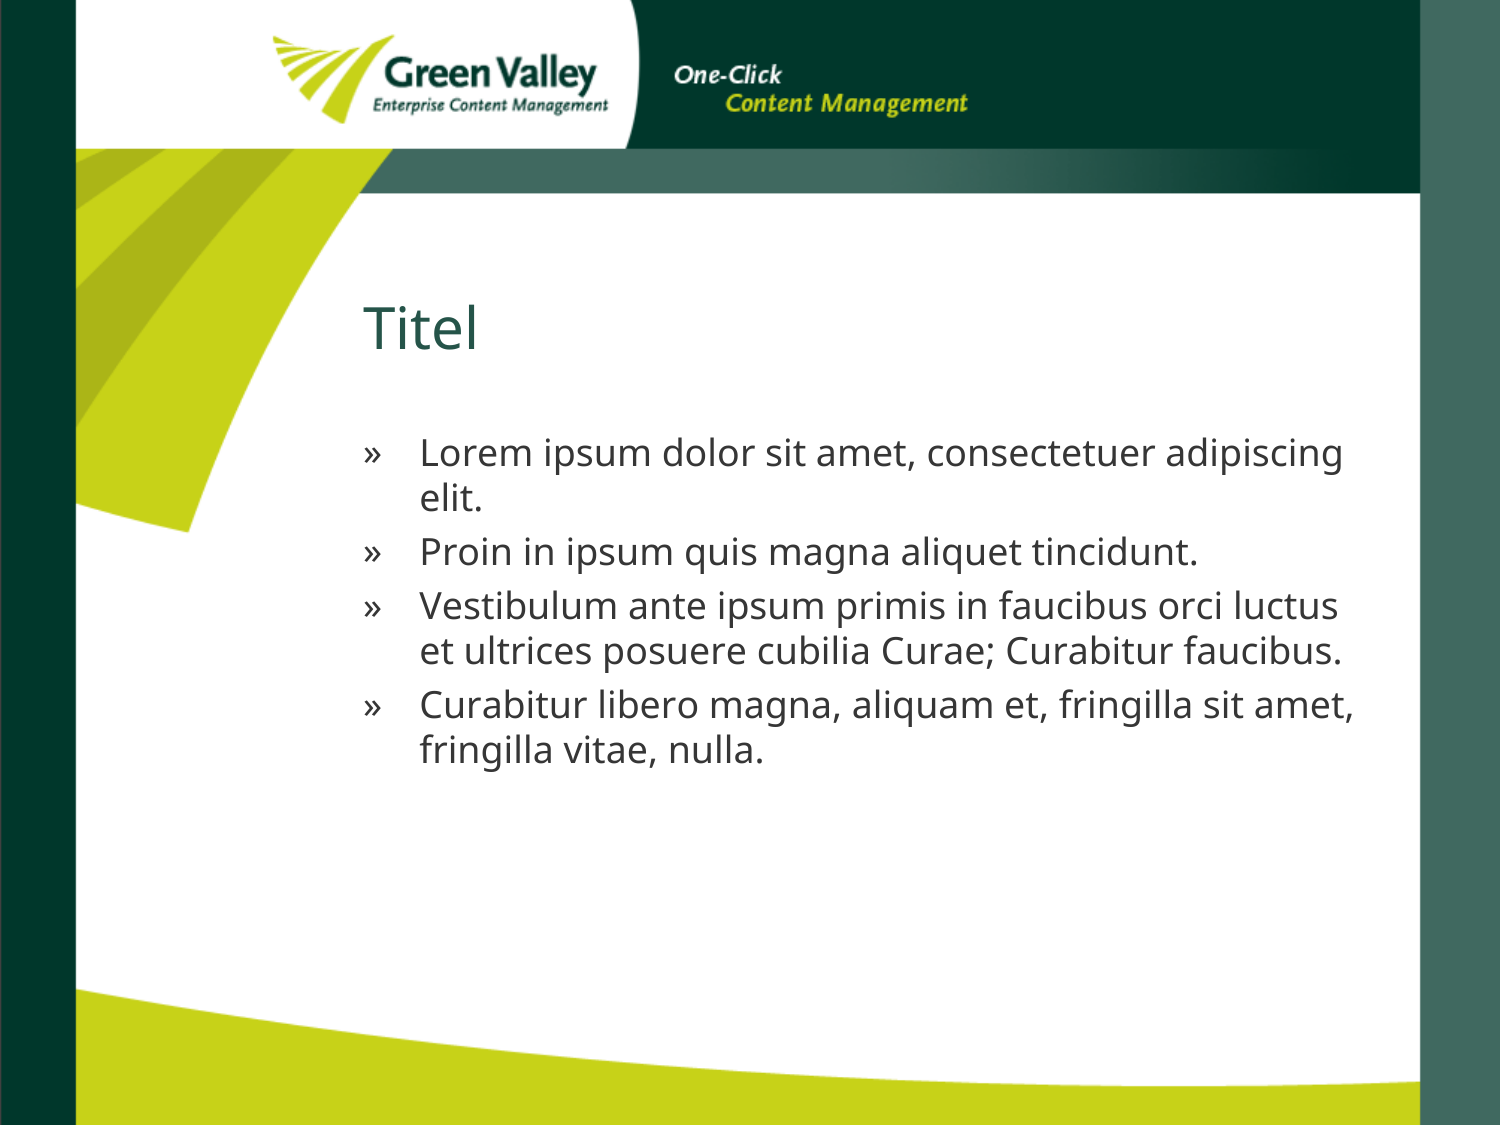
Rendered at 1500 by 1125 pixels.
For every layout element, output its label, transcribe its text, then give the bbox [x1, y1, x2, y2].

picture [0, 0, 1500, 1125]
list Lorem ipsum dolor sit amet, consectetuer adipiscing elit. Proin in ipsum quis magna aliquet tincidunt. Vestibulum ante ipsum primis in faucibus orci luctus et ultrices posuere cubilia Curae; Curabitur faucibus. Curabitur libero magna, aliquam et, fringilla sit amet, fringilla vitae, nulla. [348, 420, 1376, 977]
title Titel [348, 283, 1376, 369]
